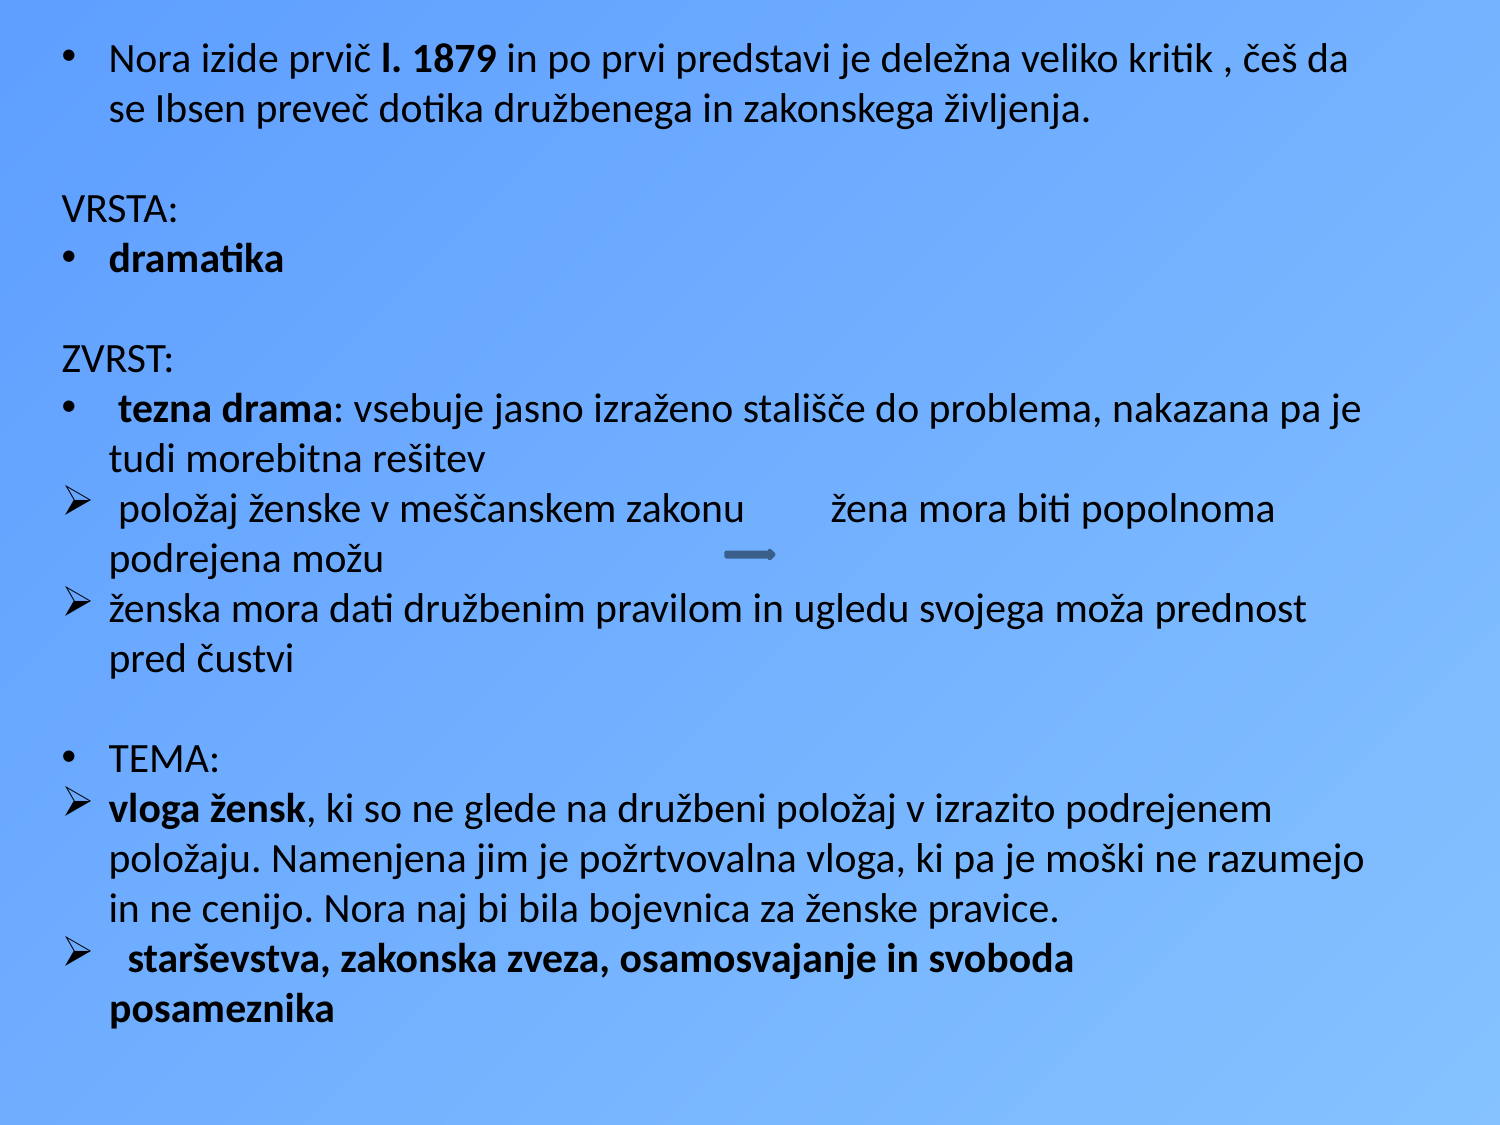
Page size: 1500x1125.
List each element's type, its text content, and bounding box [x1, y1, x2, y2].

text_box [726, 550, 774, 559]
text_box Nora izide prvič l. 1879 in po prvi predstavi je deležna veliko kritik , češ da se Ibsen preveč dotika družbenega in zakonskega življenja. VRSTA: dramatika ZVRST: tezna drama: vsebuje jasno izraženo stališče do problema, nakazana pa je tudi morebitna rešitev položaj ženske v meščanskem zakonu žena mora biti popolnoma podrejena možu ženska mora dati družbenim pravilom in ugledu svojega moža prednost pred čustvi TEMA: vloga žensk, ki so ne glede na družbeni položaj v izrazito podrejenem položaju. Namenjena jim je požrtvovalna vloga, ki pa je moški ne razumejo in ne cenijo. Nora naj bi bila bojevnica za ženske pravice. starševstva, zakonska zveza, osamosvajanje in svoboda posameznika [46, 23, 1406, 1039]
